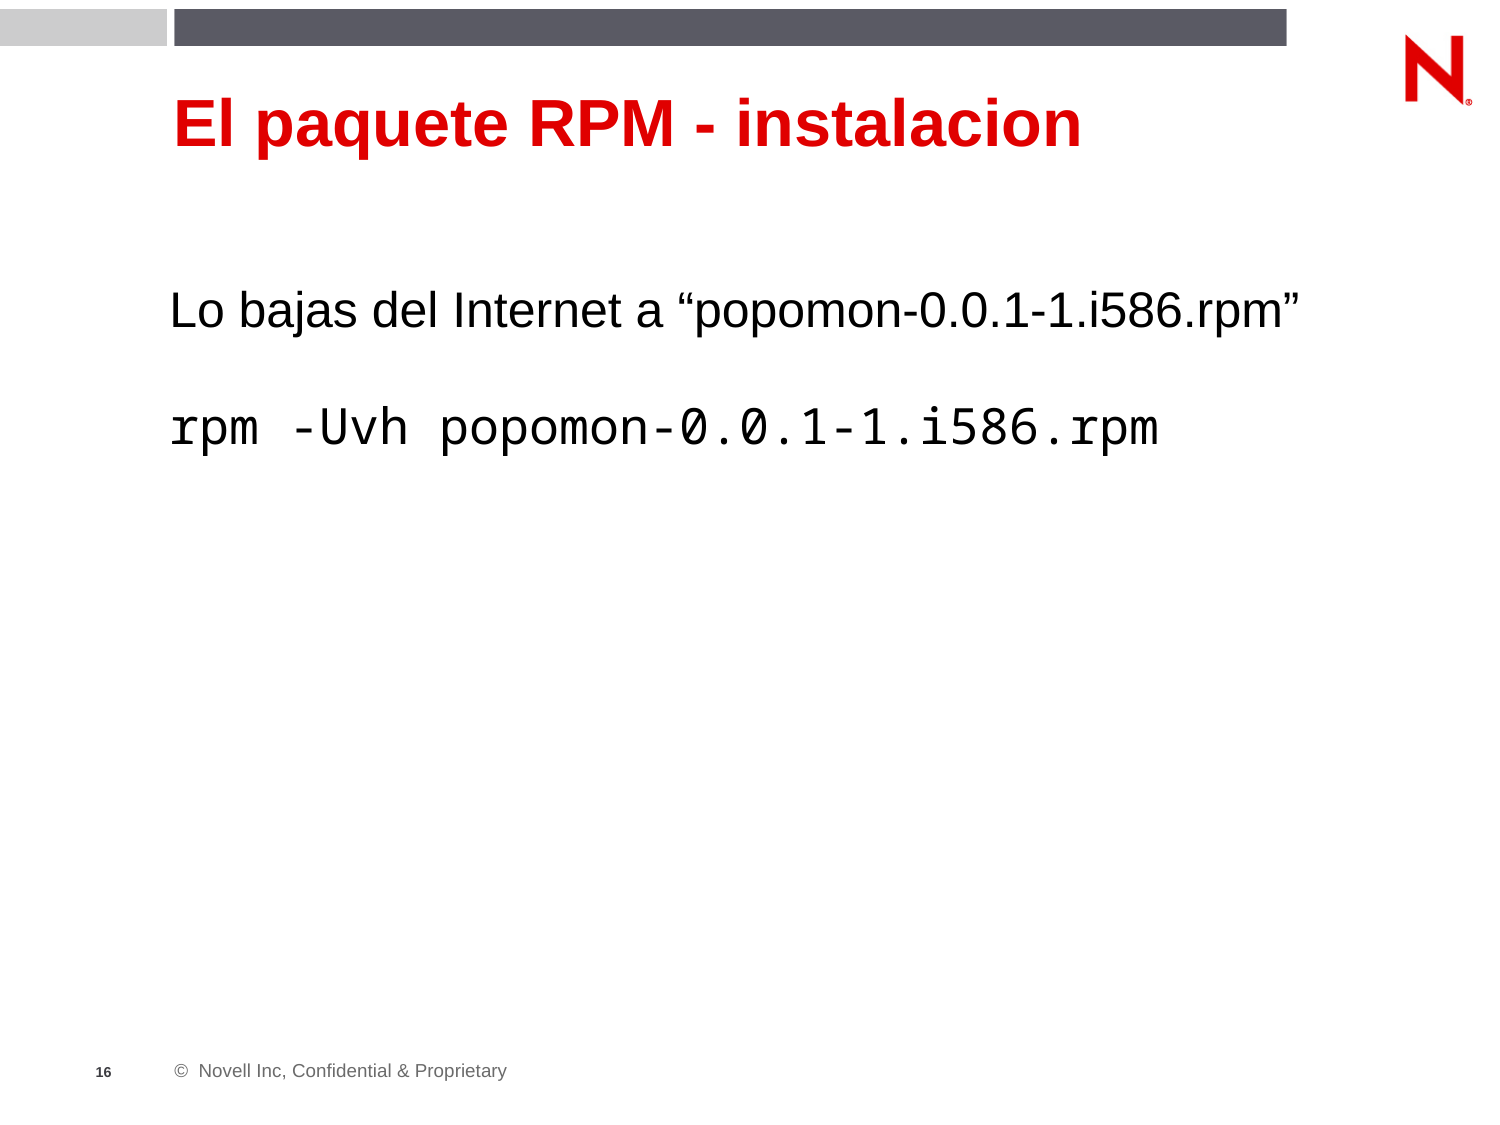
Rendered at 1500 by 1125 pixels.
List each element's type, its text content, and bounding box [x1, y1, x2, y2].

list Lo bajas del Internet a “popomon-0.0.1-1.i586.rpm” rpm -Uvh popomon-0.0.1-1.i586.rpm [169, 254, 1410, 986]
picture [1403, 32, 1473, 107]
title El paquete RPM - instalacion [173, 41, 1395, 205]
